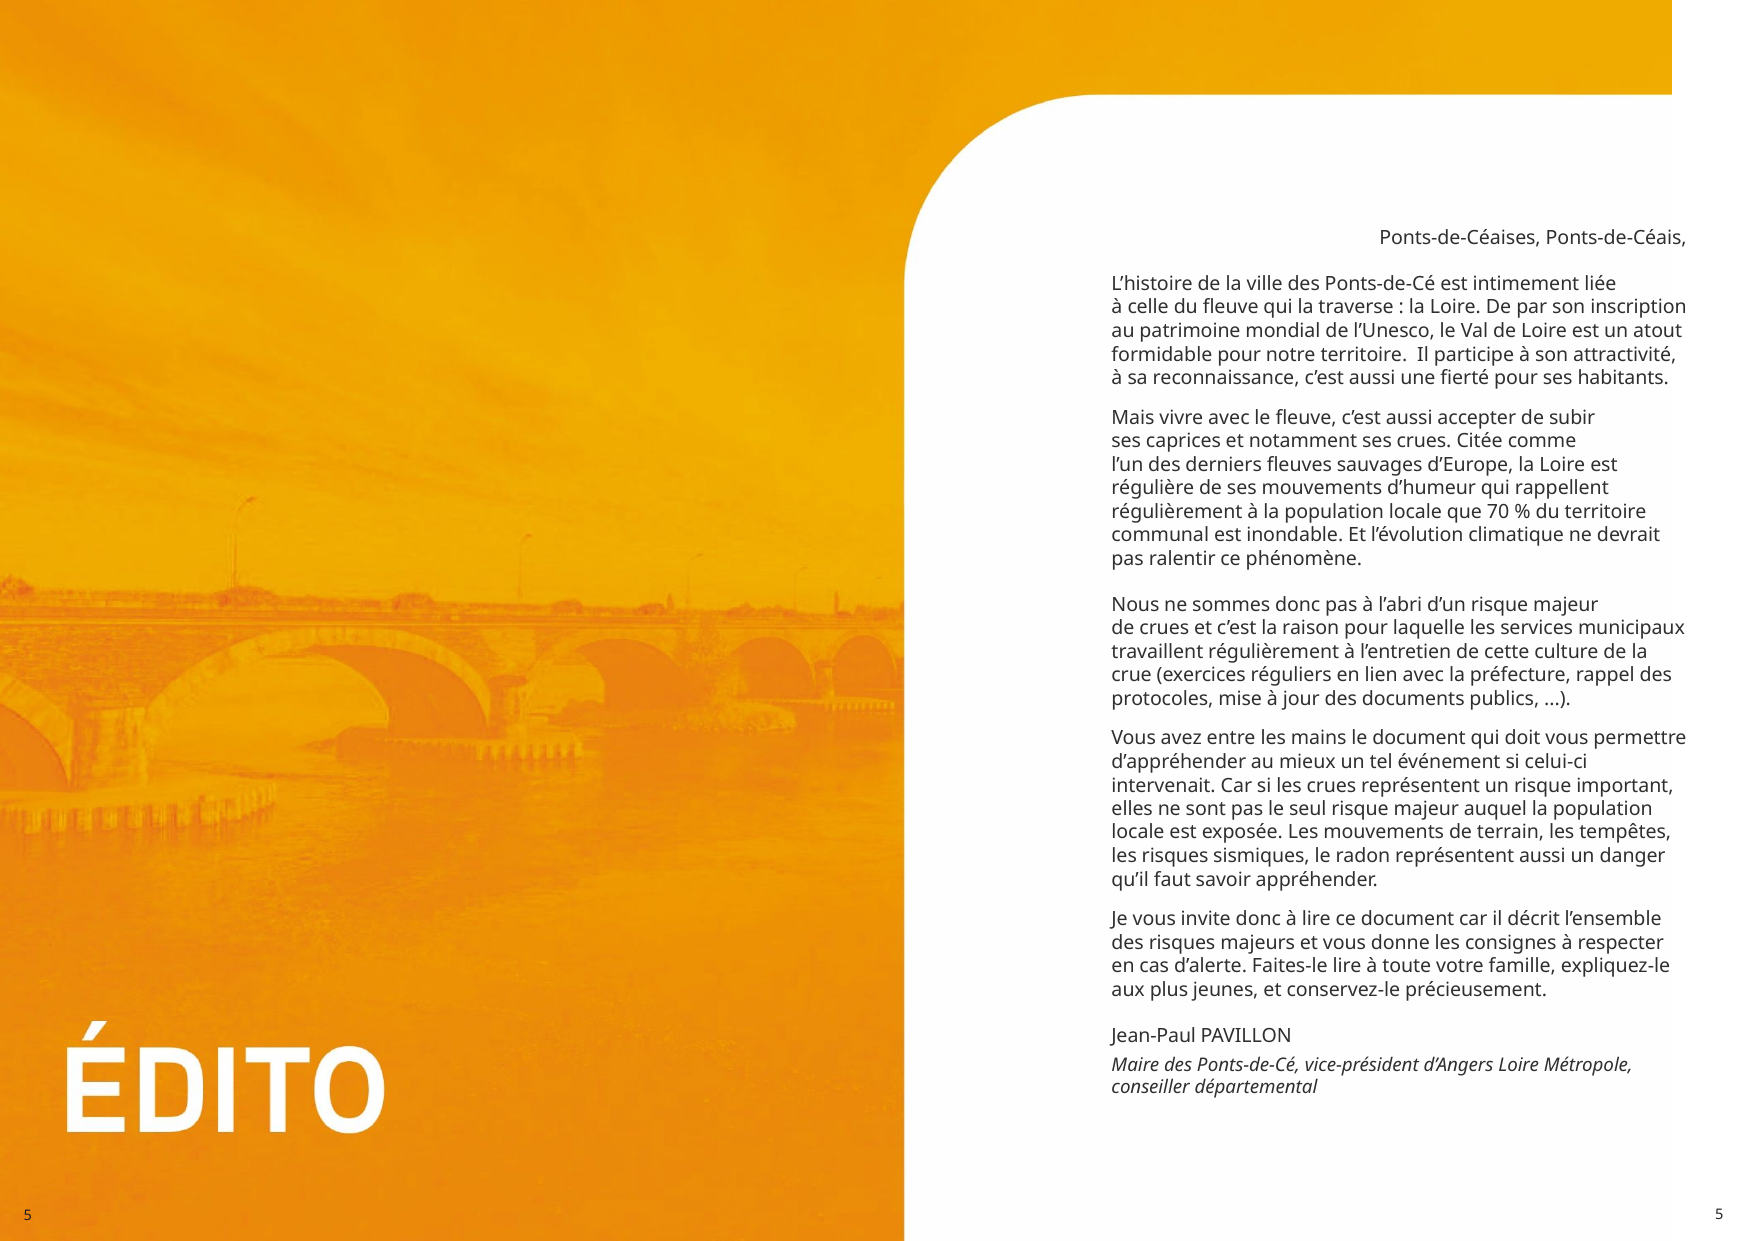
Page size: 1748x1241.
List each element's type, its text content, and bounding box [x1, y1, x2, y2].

text_box Ponts-de-Céaises, Ponts-de-Céais, L’histoire de la ville des Ponts-de-Cé est intimement liée à celle du fleuve qui la traverse : la Loire. De par son inscription au patrimoine mondial de l’Unesco, le Val de Loire est un atout formidable pour notre territoire. Il participe à son attractivité, à sa reconnaissance, c’est aussi une fierté pour ses habitants. Mais vivre avec le fleuve, c’est aussi accepter de subir ses caprices et notamment ses crues. Citée comme l’un des derniers fleuves sauvages d’Europe, la Loire est régulière de ses mouvements d’humeur qui rappellent régulièrement à la population locale que 70 % du territoire communal est inondable. Et l’évolution climatique ne devrait pas ralentir ce phénomène. Nous ne sommes donc pas à l’abri d’un risque majeur de crues et c’est la raison pour laquelle les services municipaux travaillent régulièrement à l’entretien de cette culture de la crue (exercices réguliers en lien avec la préfecture, rappel des protocoles, mise à jour des documents publics, ...). Vous avez entre les mains le document qui doit vous permettre d’appréhender au mieux un tel événement si celui-ci intervenait. Car si les crues représentent un risque important, elles ne sont pas le seul risque majeur auquel la population locale est exposée. Les mouvements de terrain, les tempêtes, les risques sismiques, le radon représentent aussi un danger qu’il faut savoir appréhender. Je vous invite donc à lire ce document car il décrit l’ensemble des risques majeurs et vous donne les consignes à respecter en cas d’alerte. Faites-le lire à toute votre famille, expliquez-le aux plus jeunes, et conservez-le précieusement. Jean-Paul PAVILLON Maire des Ponts-de-Cé, vice-président d’Angers Loire Métropole, conseiller départemental [1111, 220, 1687, 1098]
picture [0, 0, 1672, 1241]
text_box <numéro> [1691, 1204, 1724, 1225]
text_box <numéro> [17, 1205, 62, 1226]
